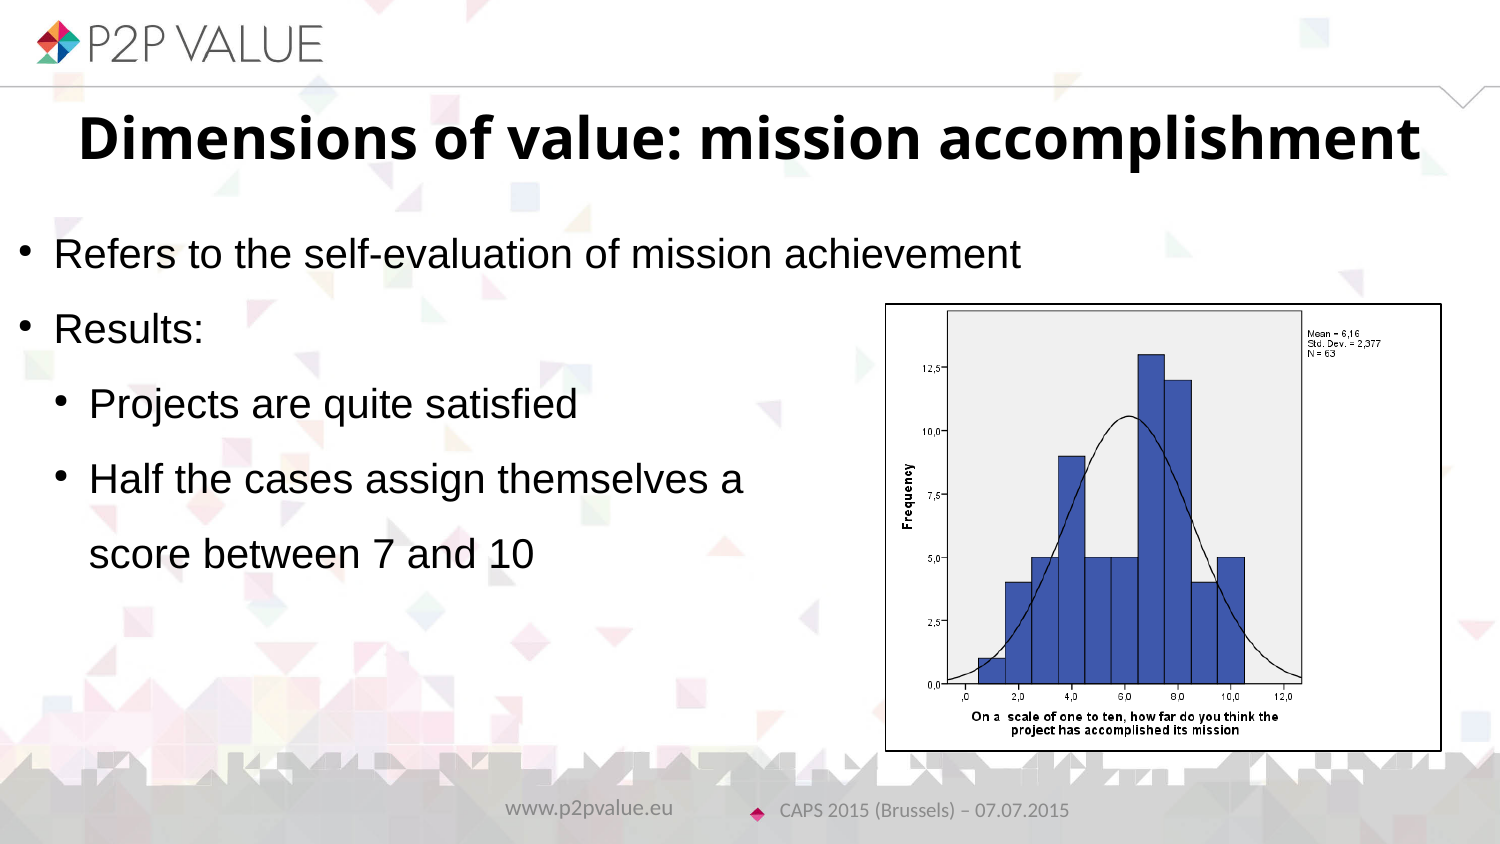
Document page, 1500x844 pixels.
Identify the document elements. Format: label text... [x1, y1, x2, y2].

text_box CAPS 2015 (Brussels) – 07.07.2015 [766, 786, 1459, 832]
text_box Refers to the self-evaluation of mission achievement Results: Projects are quite satisfied Half the cases assign themselves a score between 7 and 10 [4, 195, 1486, 736]
title Dimensions of value: mission accomplishment [15, 92, 1486, 181]
picture [0, 0, 1500, 844]
text_box www.p2pvalue.eu [499, 786, 718, 826]
